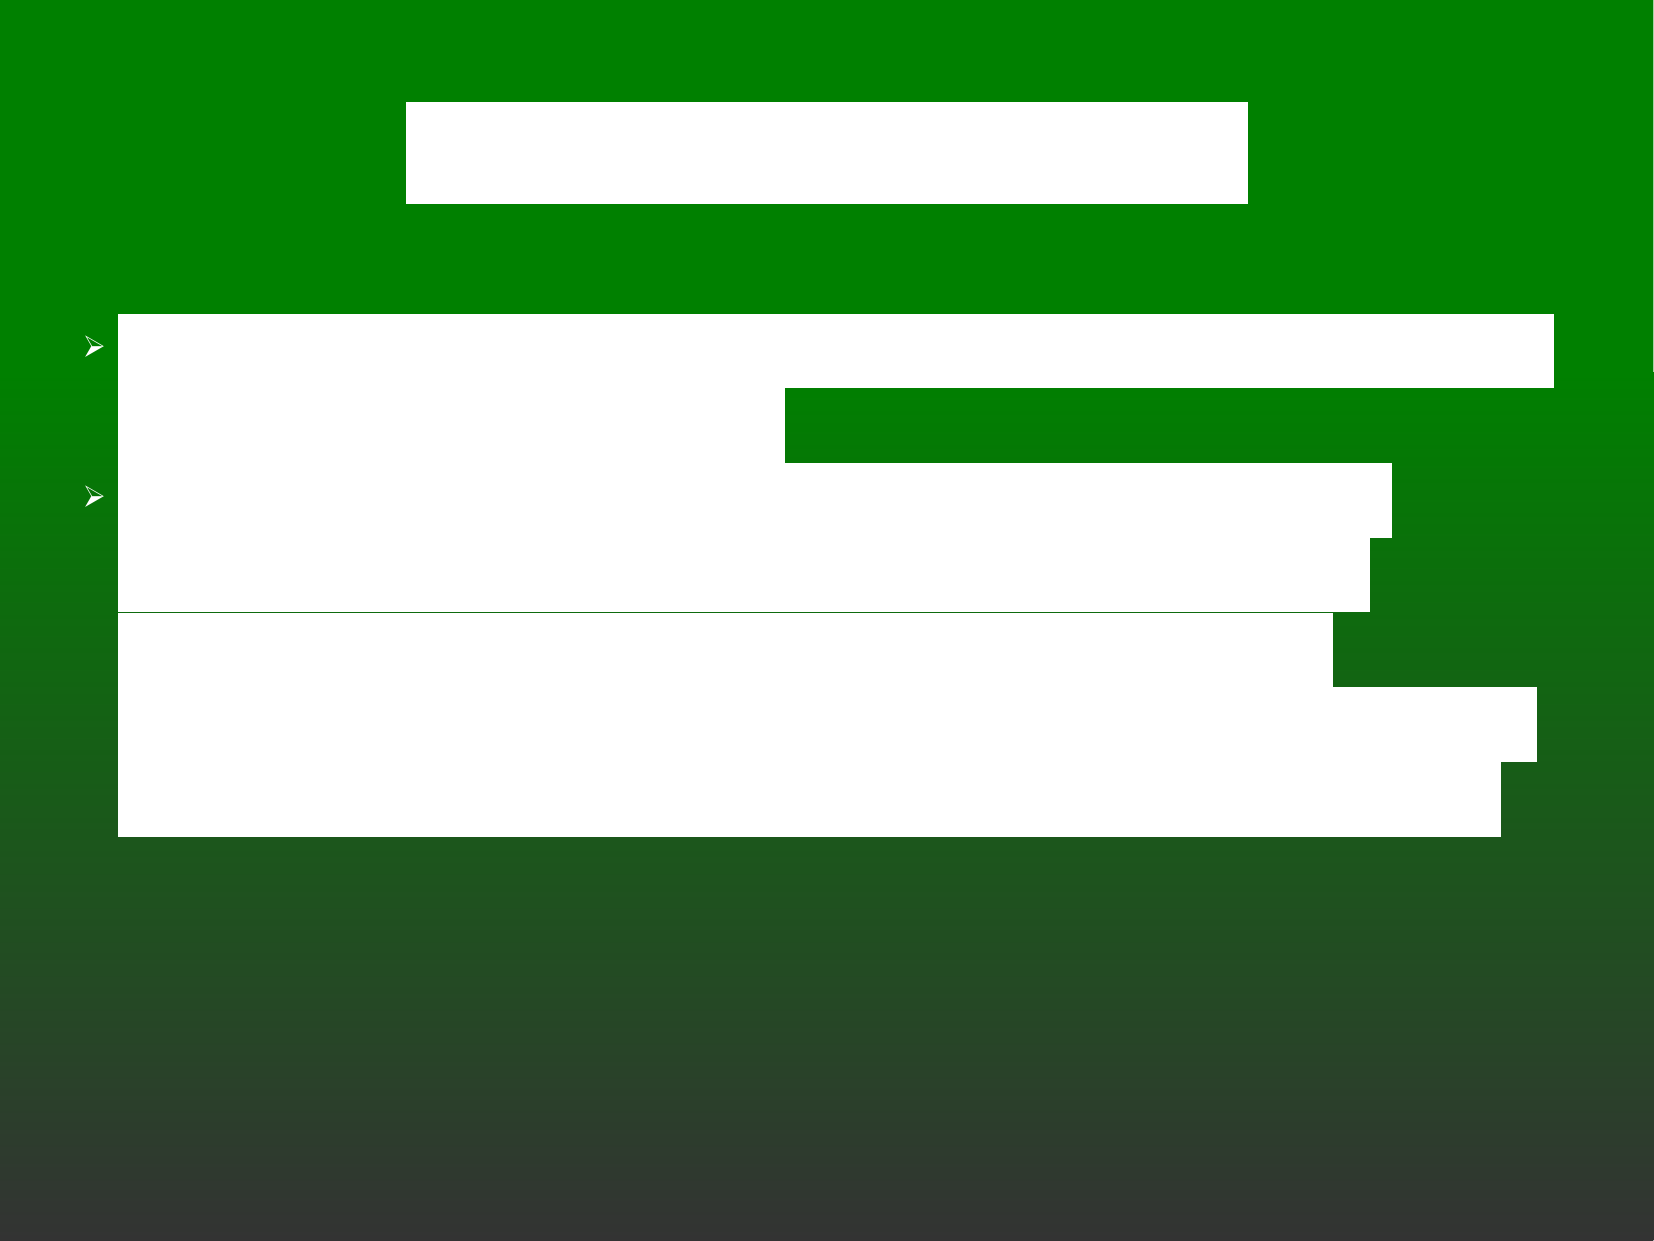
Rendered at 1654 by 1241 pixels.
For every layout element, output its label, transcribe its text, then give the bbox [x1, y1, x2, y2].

subtitle EN 50173 to adaptacja normy ISO/IEC 11801 na teren Unii Europejskiej EN 50174 to uporządkowana wersja normy 50173, podzielona na 3 części – Instalację okablowania, Planowanie i wykonawstwo instalacji wewnątrz budynków oraz Planowanie i wykonawstwo instalacji na zewnątrz budynków [82, 290, 1571, 1010]
title EN 50173/EN 50174 [82, 49, 1571, 257]
